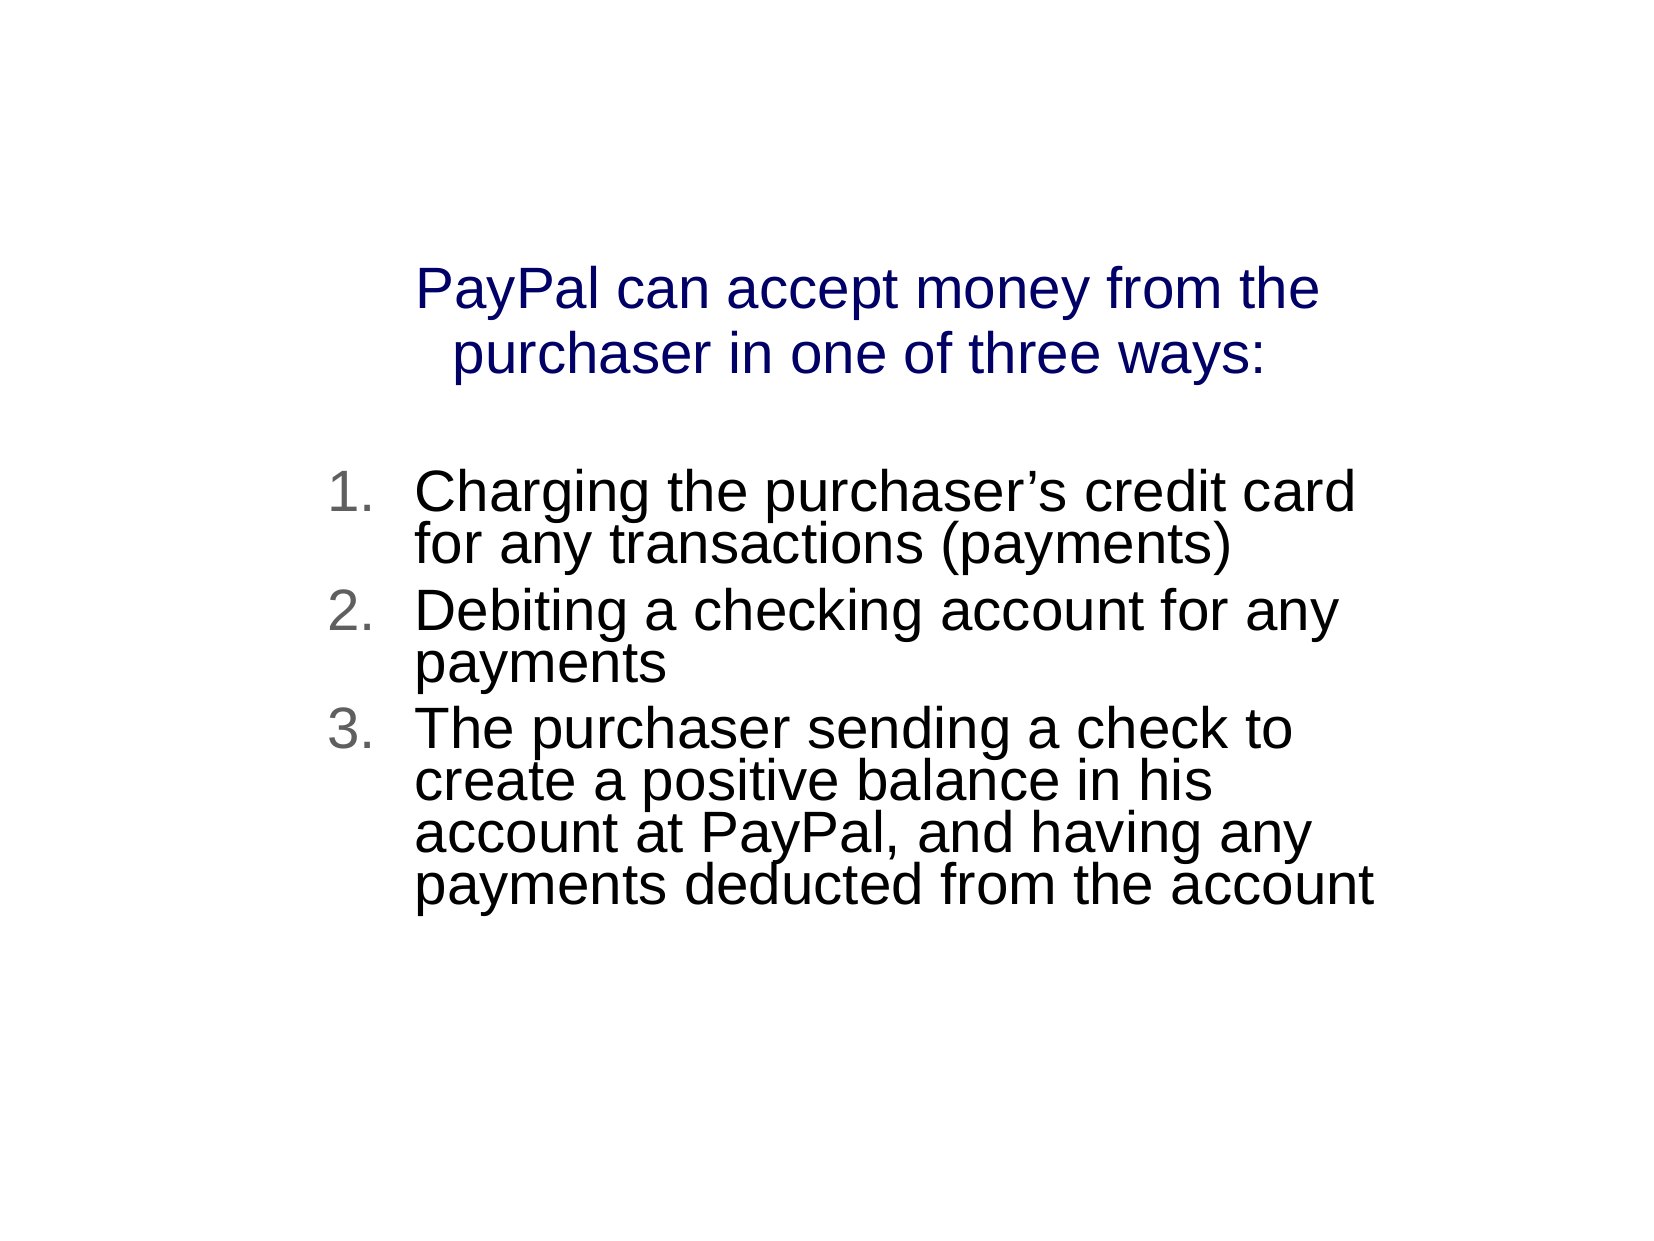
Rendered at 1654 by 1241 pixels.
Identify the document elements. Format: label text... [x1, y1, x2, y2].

title PayPal can accept money from the purchaser in one of three ways: [312, 237, 1426, 462]
list Charging the purchaser’s credit card for any transactions (payments) Debiting a checking account for any payments The purchaser sending a check to create a positive balance in his account at PayPal, and having any payments deducted from the account [312, 462, 1426, 1005]
